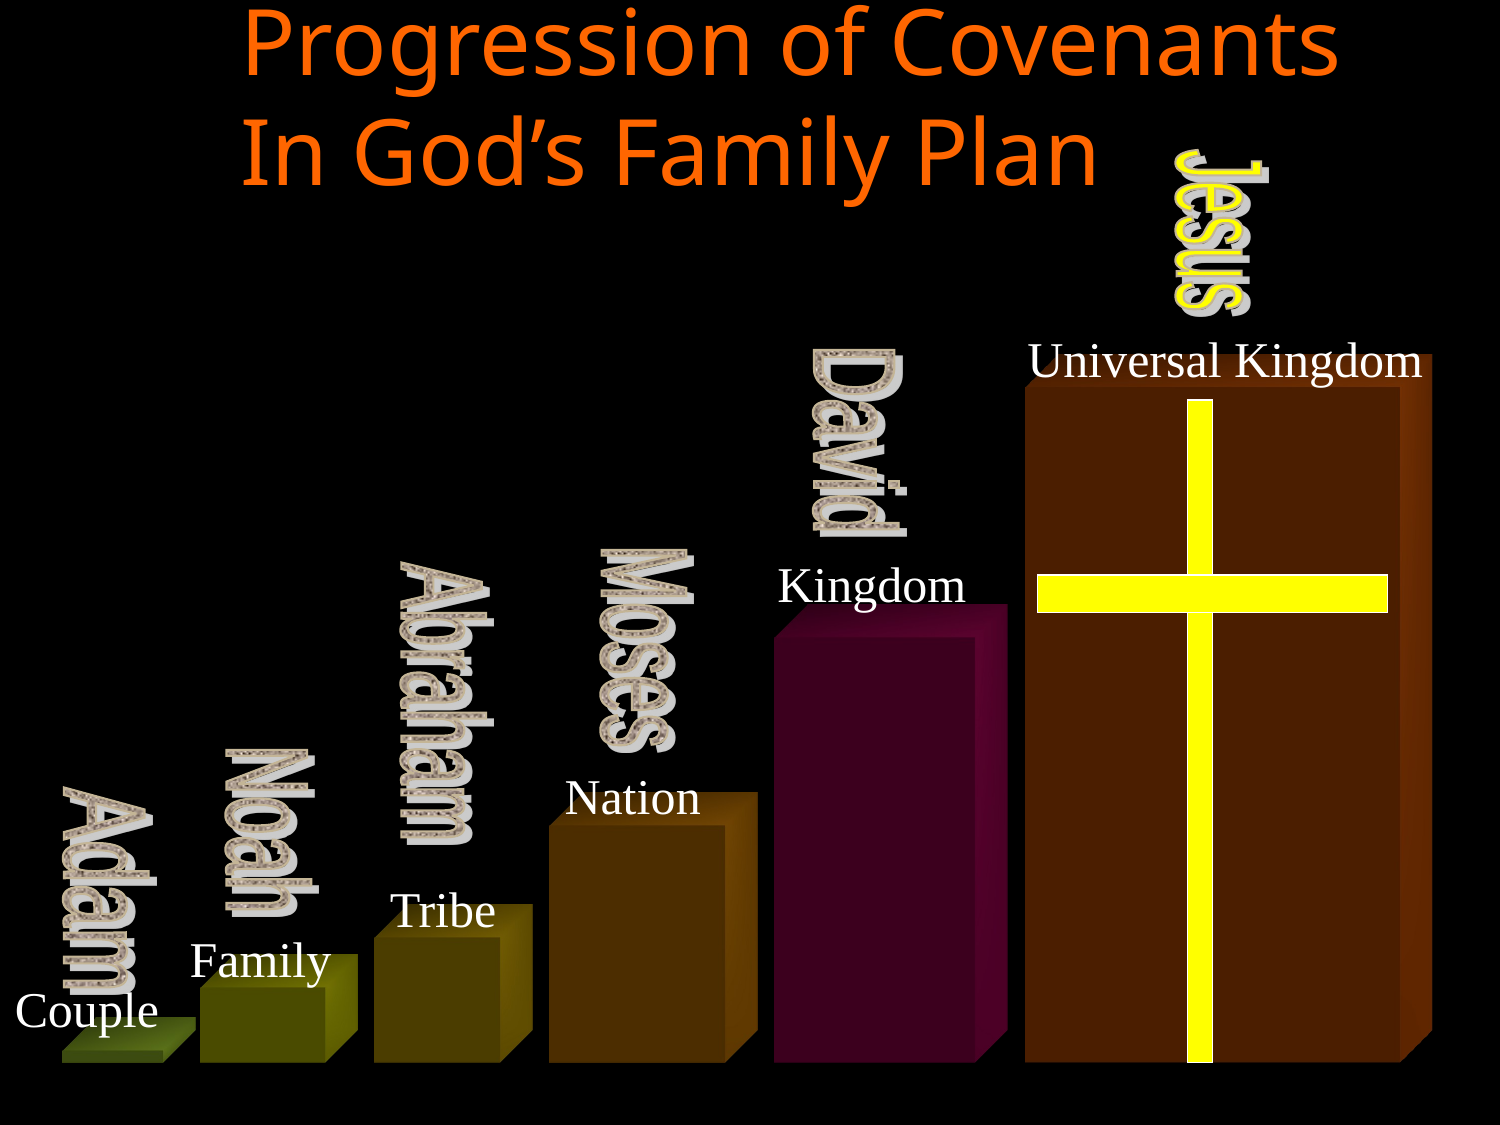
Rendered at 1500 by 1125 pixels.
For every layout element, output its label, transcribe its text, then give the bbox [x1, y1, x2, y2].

text_box Abraham [400, 612, 487, 644]
text_box Noah [226, 879, 312, 910]
text_box Kingdom [762, 549, 982, 621]
text_box Moses [601, 549, 687, 597]
text_box Noah [225, 798, 290, 832]
text_box Adam [62, 886, 127, 928]
title Progression of Covenants In God’s Family Plan [225, 0, 1500, 212]
text_box David [814, 350, 895, 395]
text_box Jesus [1175, 216, 1243, 244]
text_box Family [174, 924, 347, 996]
text_box [62, 1017, 196, 1063]
text_box Abraham [401, 712, 487, 742]
text_box David [812, 496, 899, 530]
text_box [1025, 396, 1432, 1063]
text_box Adam [64, 787, 145, 840]
text_box David [814, 439, 876, 477]
text_box Abraham [400, 672, 465, 708]
text_box [374, 904, 533, 1063]
text_box Abraham [401, 562, 482, 609]
text_box Moses [600, 642, 668, 673]
text_box Abraham [400, 749, 465, 785]
text_box Tribe [375, 874, 512, 946]
text_box Jesus [1175, 249, 1242, 277]
text_box Adam [64, 932, 127, 988]
text_box [549, 792, 758, 1063]
text_box Couple [0, 974, 175, 1046]
text_box Adam [62, 842, 149, 879]
text_box [200, 954, 358, 1063]
text_box David [814, 481, 876, 488]
text_box Moses [600, 715, 668, 746]
text_box Abraham [401, 651, 465, 669]
text_box Moses [600, 677, 668, 711]
text_box David [812, 400, 877, 440]
text_box Noah [226, 749, 307, 790]
text_box [774, 604, 1008, 1063]
text_box Jesus [1175, 182, 1243, 212]
text_box Nation [549, 762, 716, 834]
text_box Jesus [1175, 282, 1243, 310]
text_box Abraham [401, 789, 465, 838]
text_box Jesus [1175, 149, 1262, 176]
text_box Noah [225, 837, 290, 875]
text_box Moses [600, 604, 668, 638]
text_box Universal Kingdom [1012, 324, 1439, 396]
